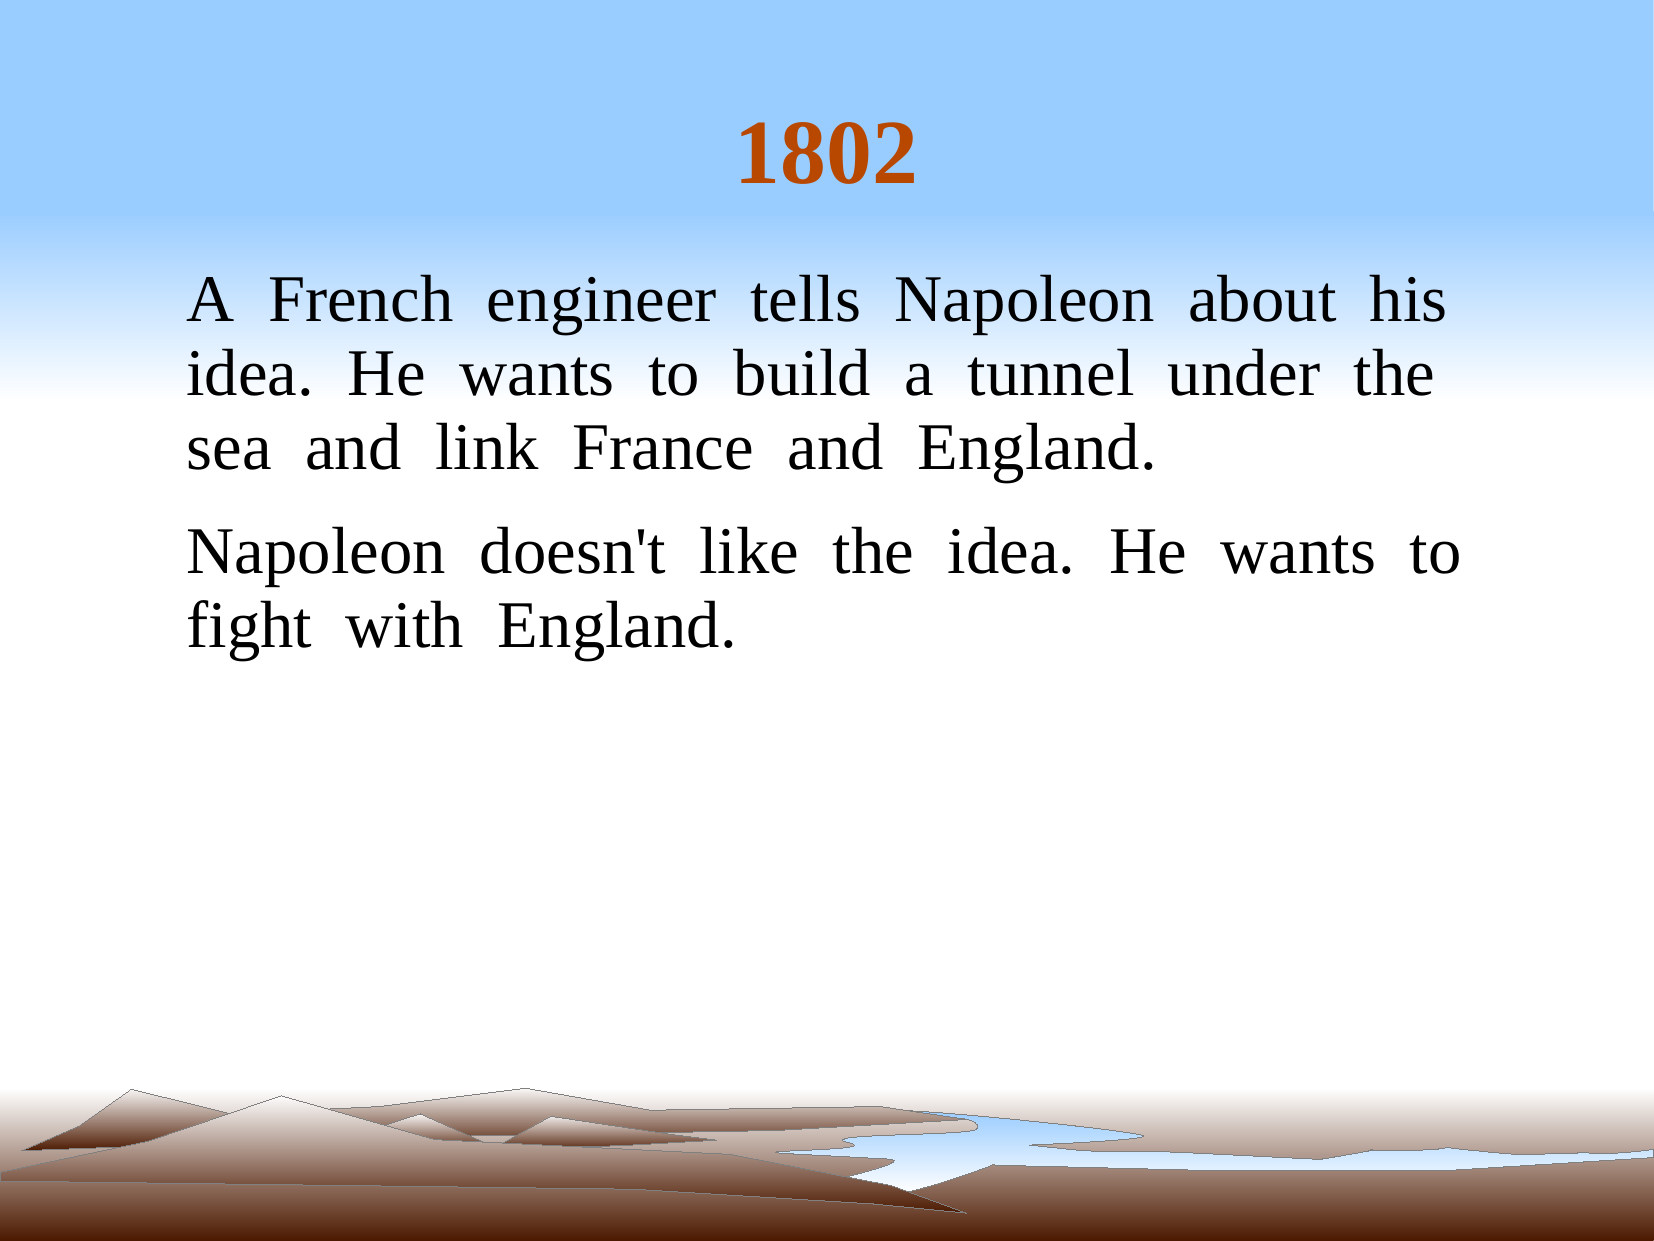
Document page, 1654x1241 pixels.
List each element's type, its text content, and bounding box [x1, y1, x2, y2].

list A French engineer tells Napoleon about his idea. He wants to build a tunnel under the sea and link France and England. Napoleon doesn't like the idea. He wants to fight with England. [845, 261, 1535, 1107]
title 1802 [82, 56, 1571, 250]
picture [88, 261, 811, 1123]
